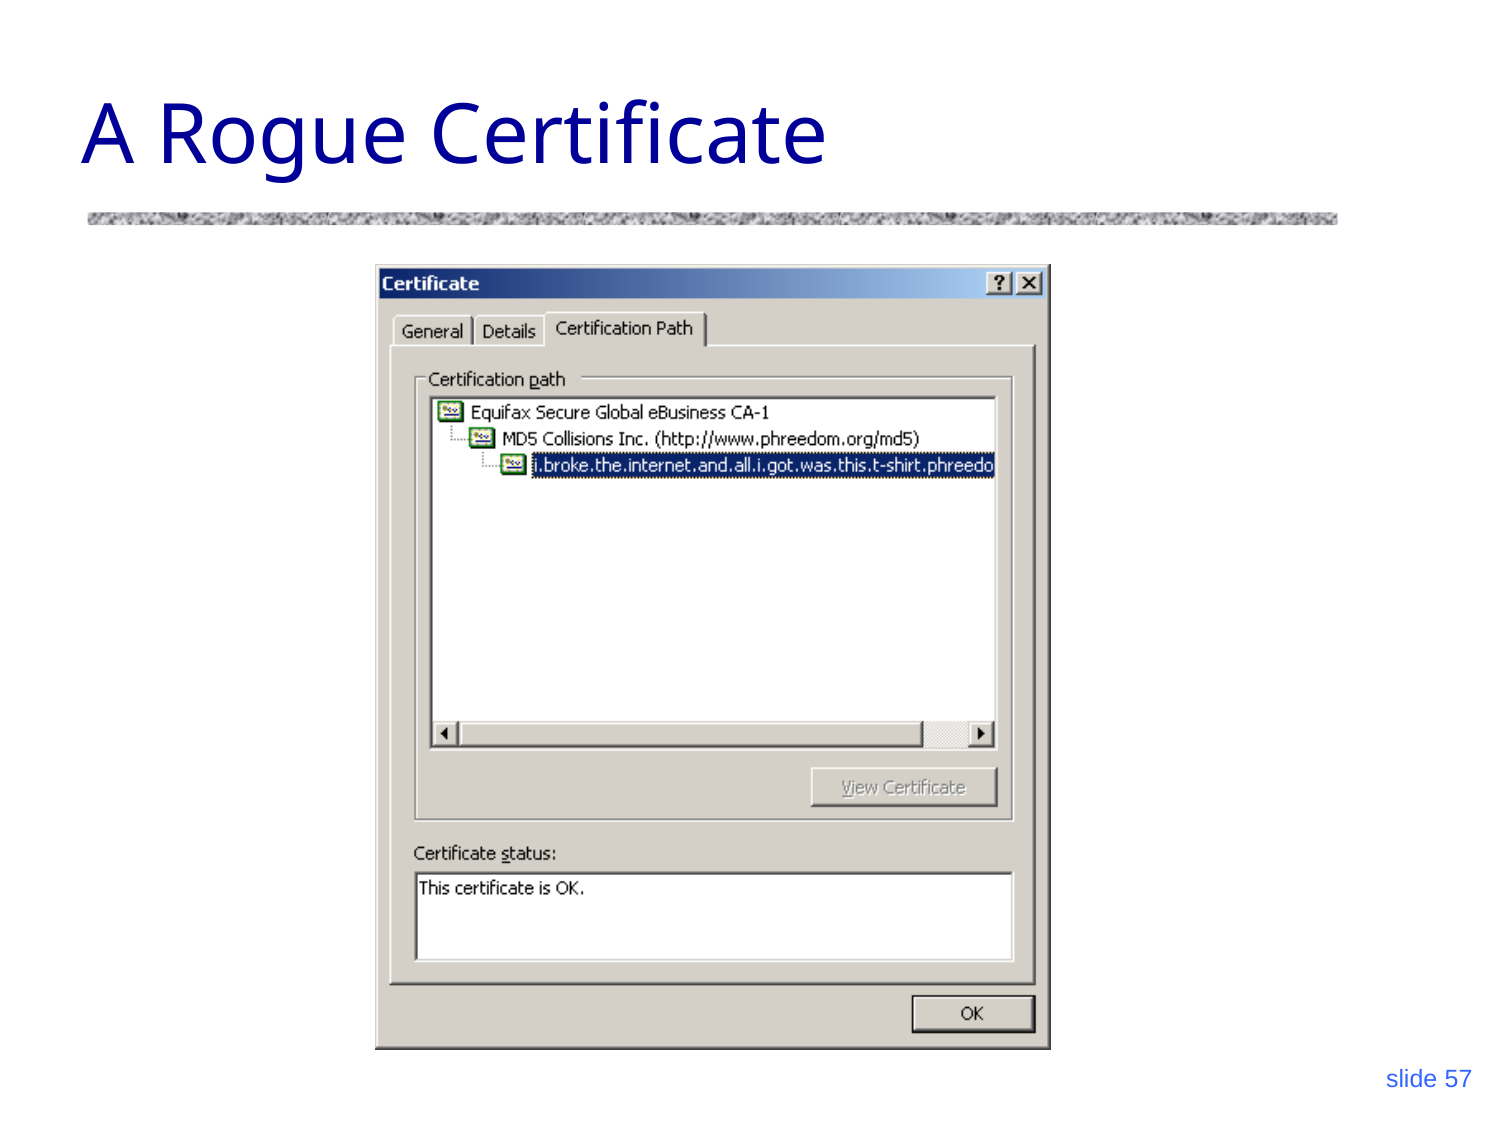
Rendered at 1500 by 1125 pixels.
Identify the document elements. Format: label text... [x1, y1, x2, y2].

picture [375, 264, 1051, 1051]
picture [87, 212, 1338, 226]
title A Rogue Certificate [66, 37, 1388, 188]
text_box slide <number> [1174, 1025, 1488, 1101]
